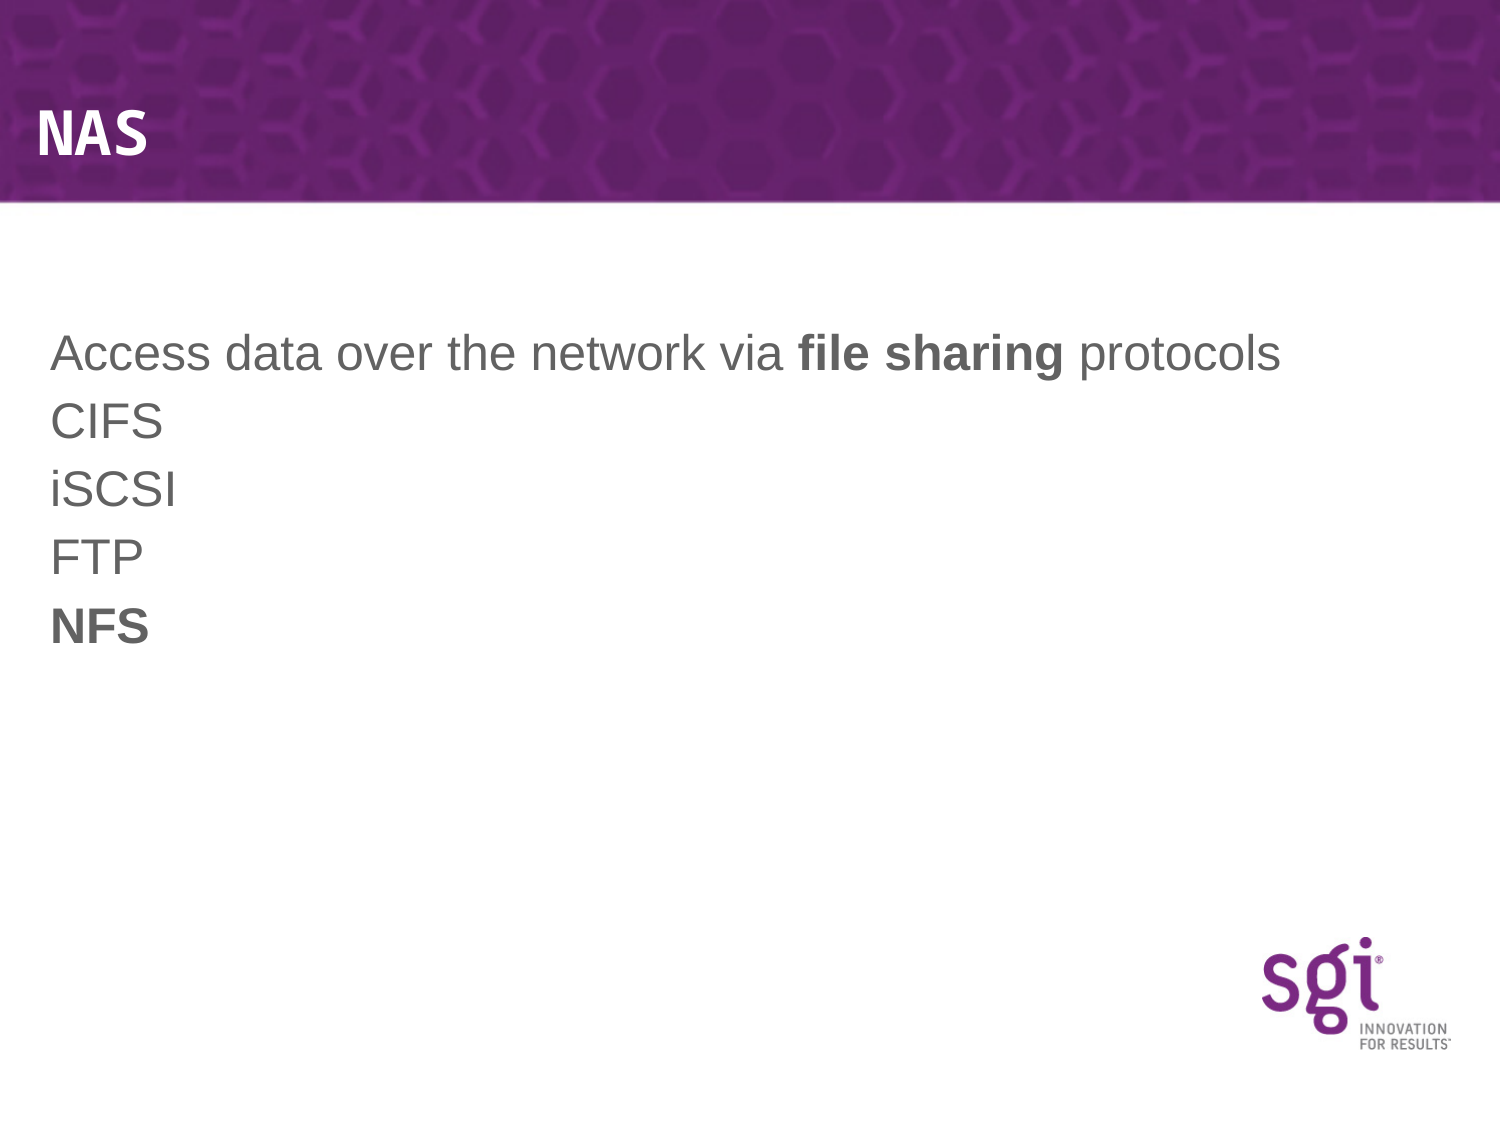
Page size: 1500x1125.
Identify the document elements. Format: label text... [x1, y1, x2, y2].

list Access data over the network via file sharing protocols CIFS iSCSI FTP NFS [50, 324, 1326, 863]
title NAS [37, 37, 1313, 226]
picture [0, 0, 1500, 1050]
